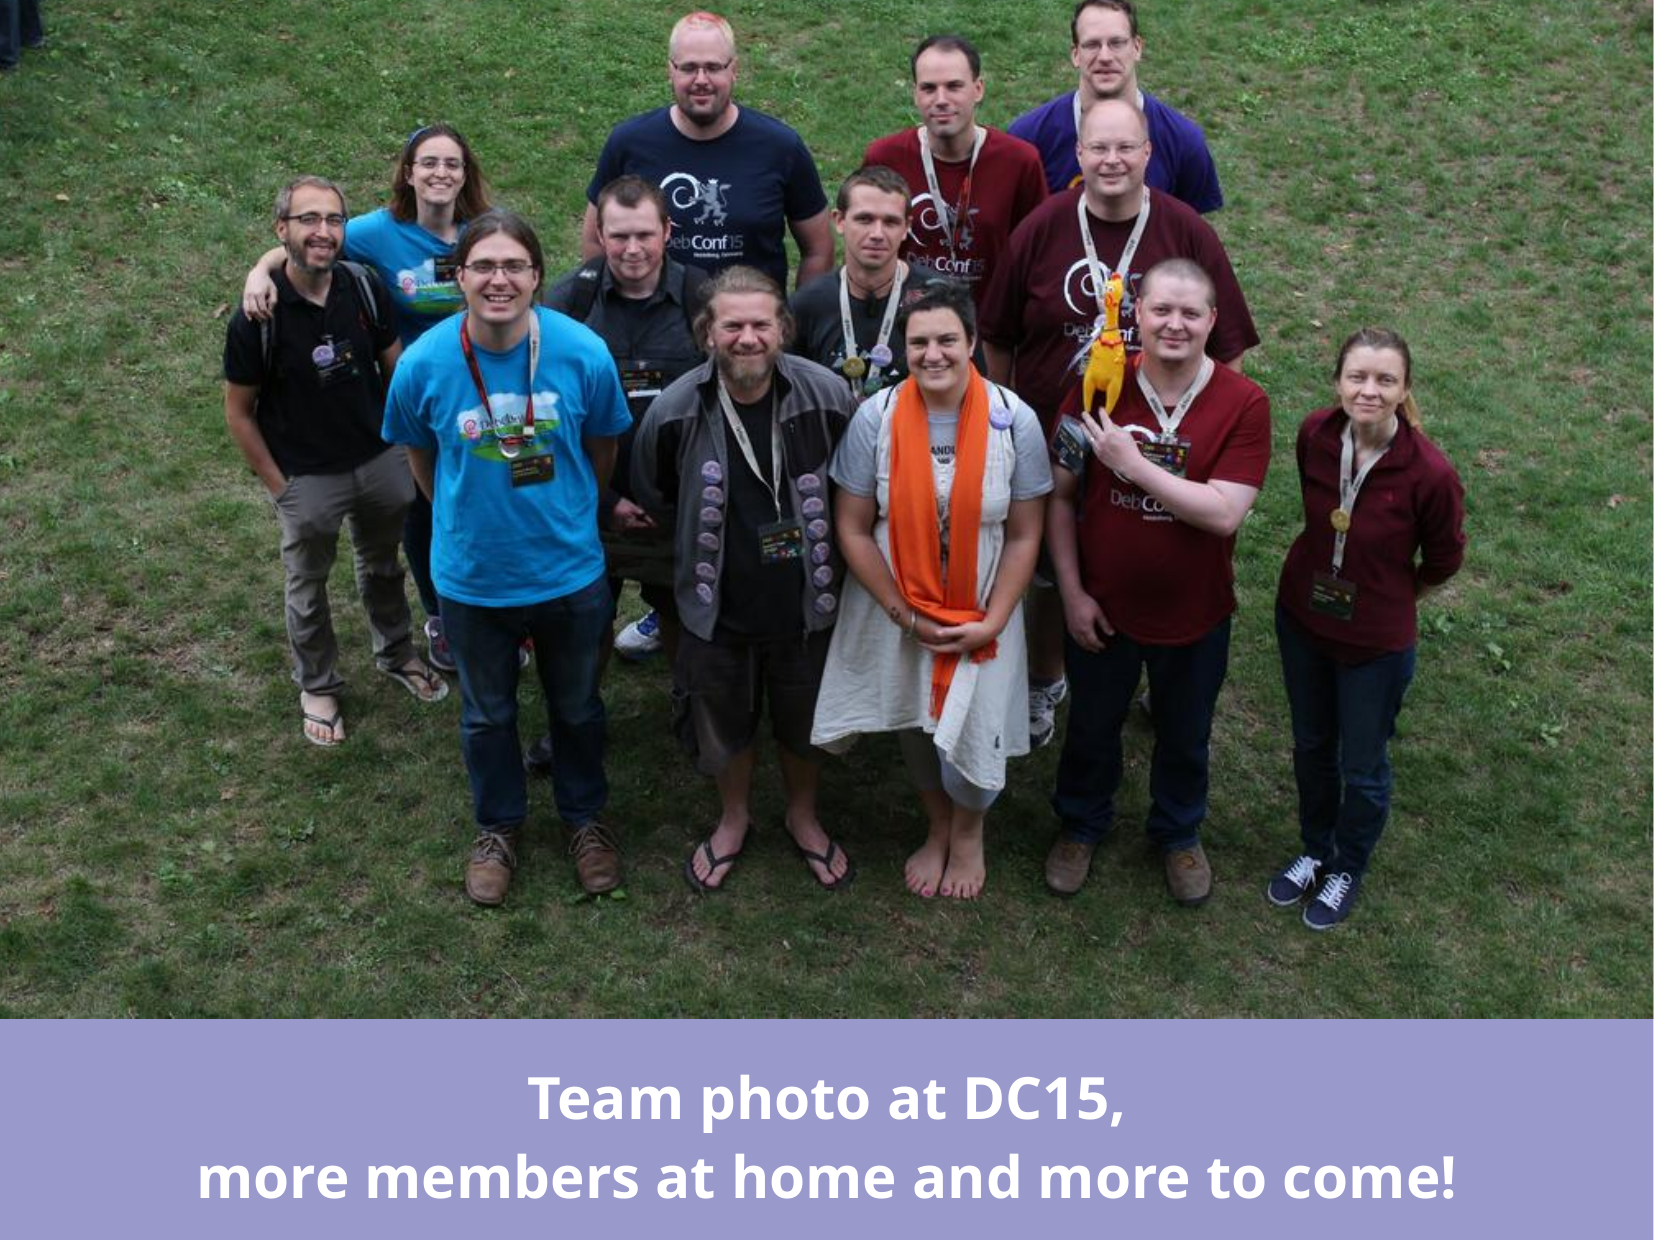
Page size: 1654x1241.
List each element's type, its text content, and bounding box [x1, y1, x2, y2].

text_box Team photo at DC15, more members at home and more to come! [13, 1049, 1641, 1201]
picture [0, 0, 1654, 1019]
